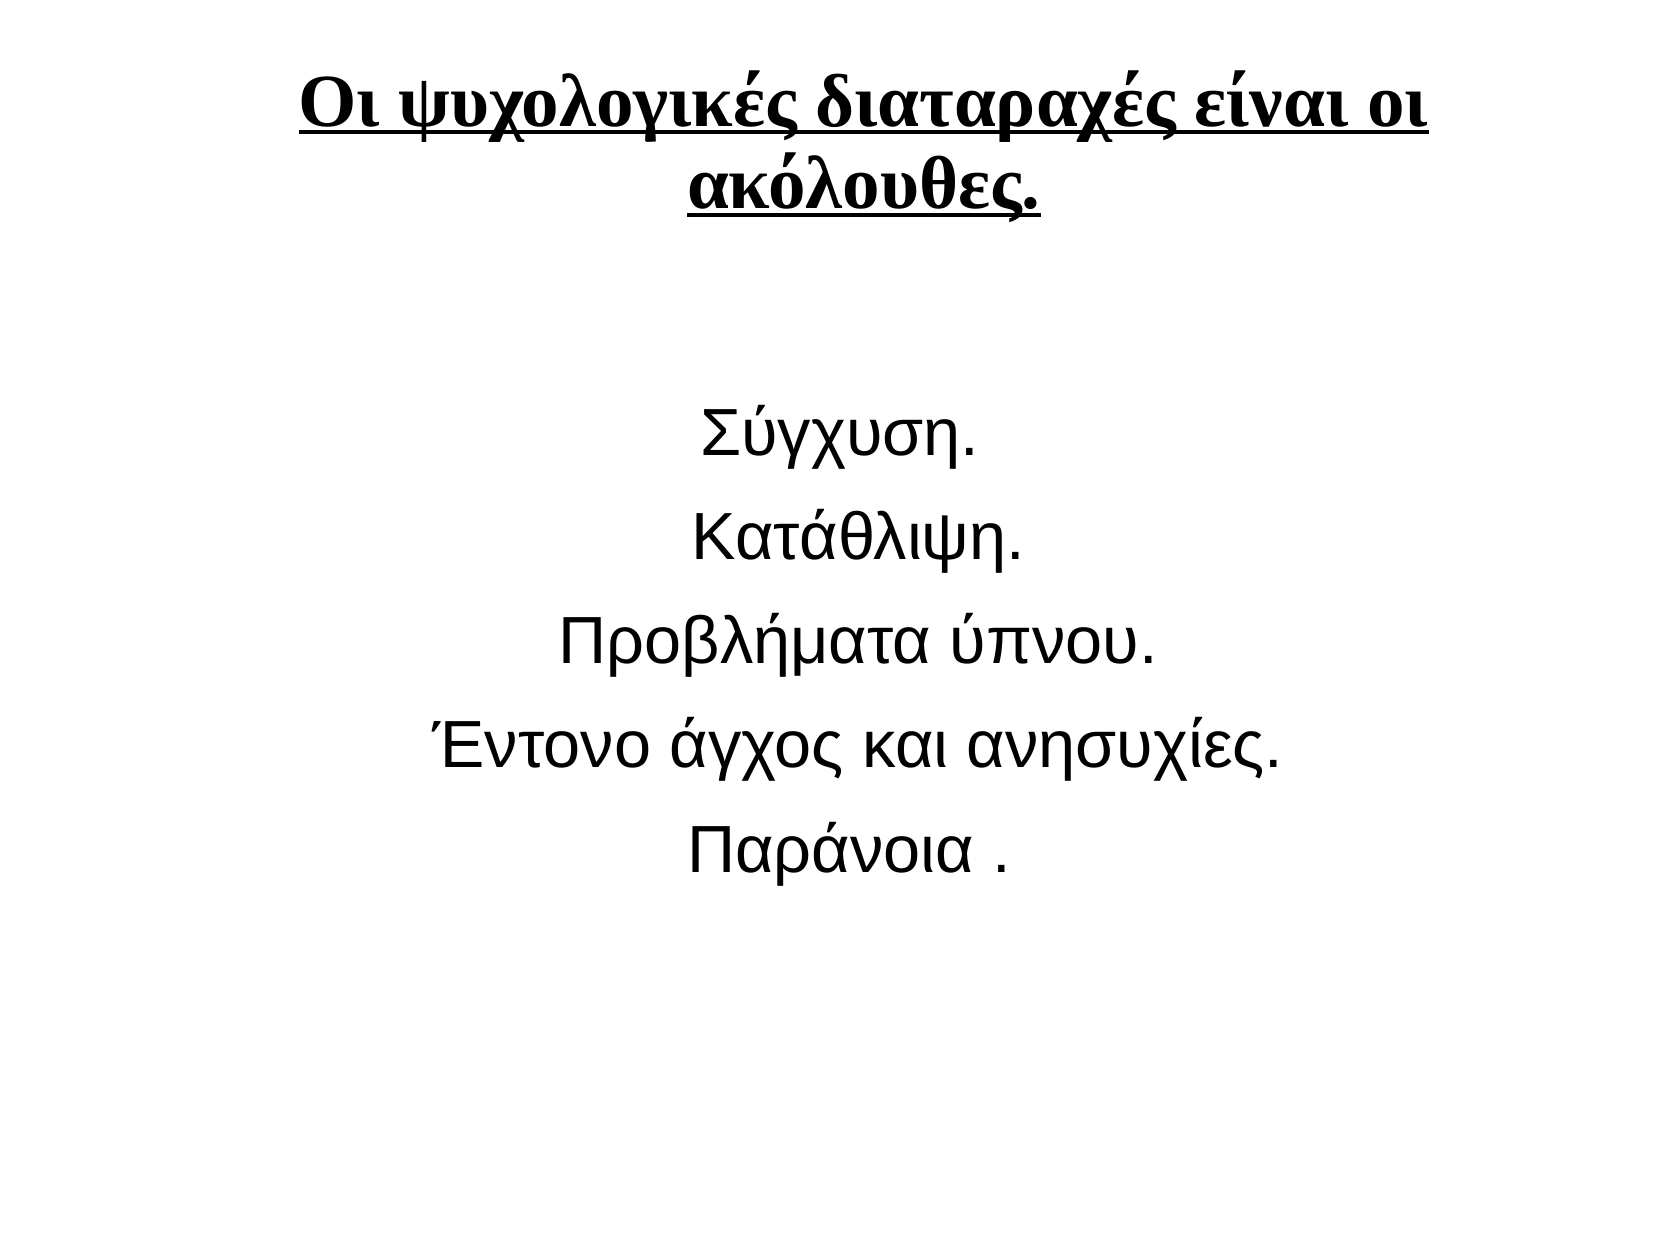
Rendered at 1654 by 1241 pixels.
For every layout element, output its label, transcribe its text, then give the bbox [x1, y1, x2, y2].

text_box Οι ψυχολογικές διαταραχές είναι οι ακόλουθες. [105, 59, 1551, 226]
list Σύγχυση. Κατάθλιψη. Προβλήματα ύπνου. Έντονο άγχος και ανησυχίες. Παράνοια . [45, 290, 1635, 1109]
